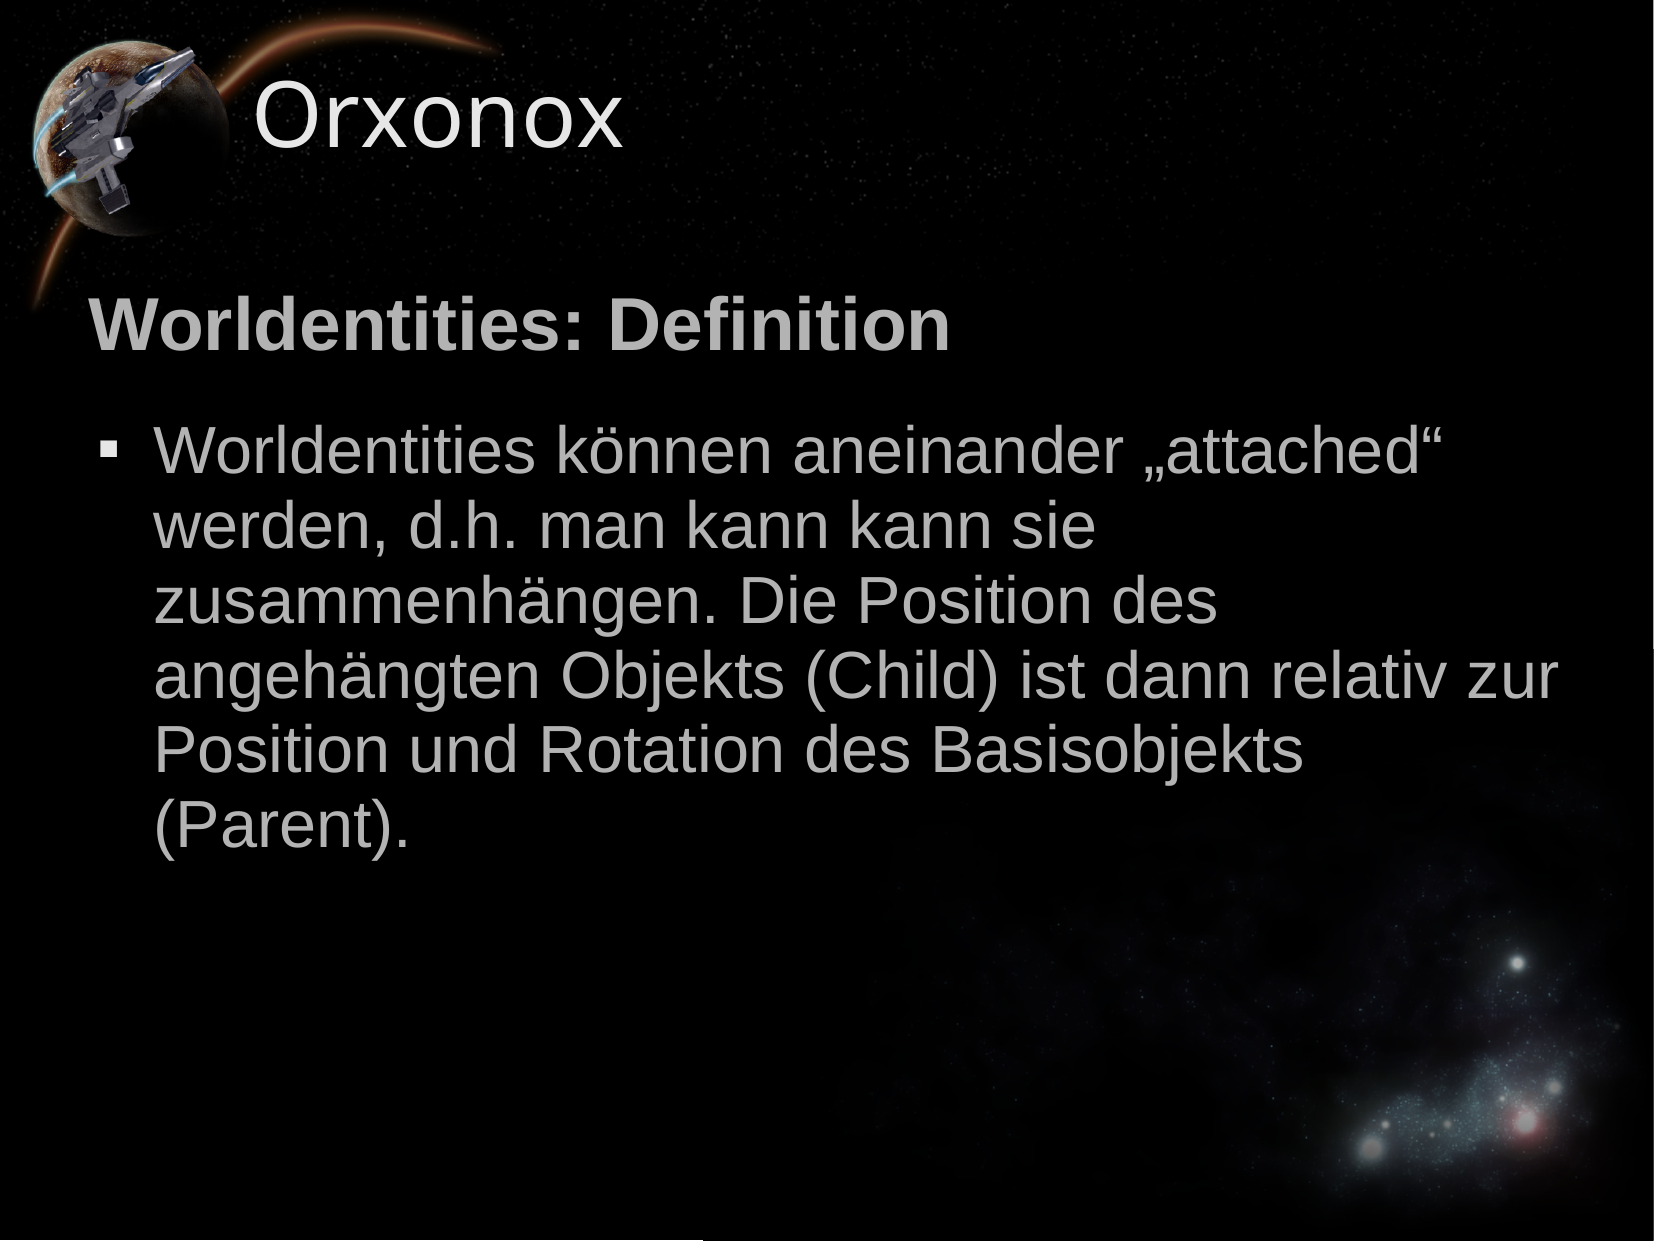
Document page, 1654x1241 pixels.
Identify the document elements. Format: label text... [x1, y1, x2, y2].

picture [0, 0, 1607, 443]
list Worldentities können aneinander „attached“ werden, d.h. man kann kann sie zusammenhängen. Die Position des angehängten Objekts (Child) ist dann relativ zur Position und Rotation des Basisobjekts (Parent). [82, 413, 1571, 1133]
picture [703, 649, 1654, 1241]
title Worldentities: Definition [88, 265, 1577, 384]
